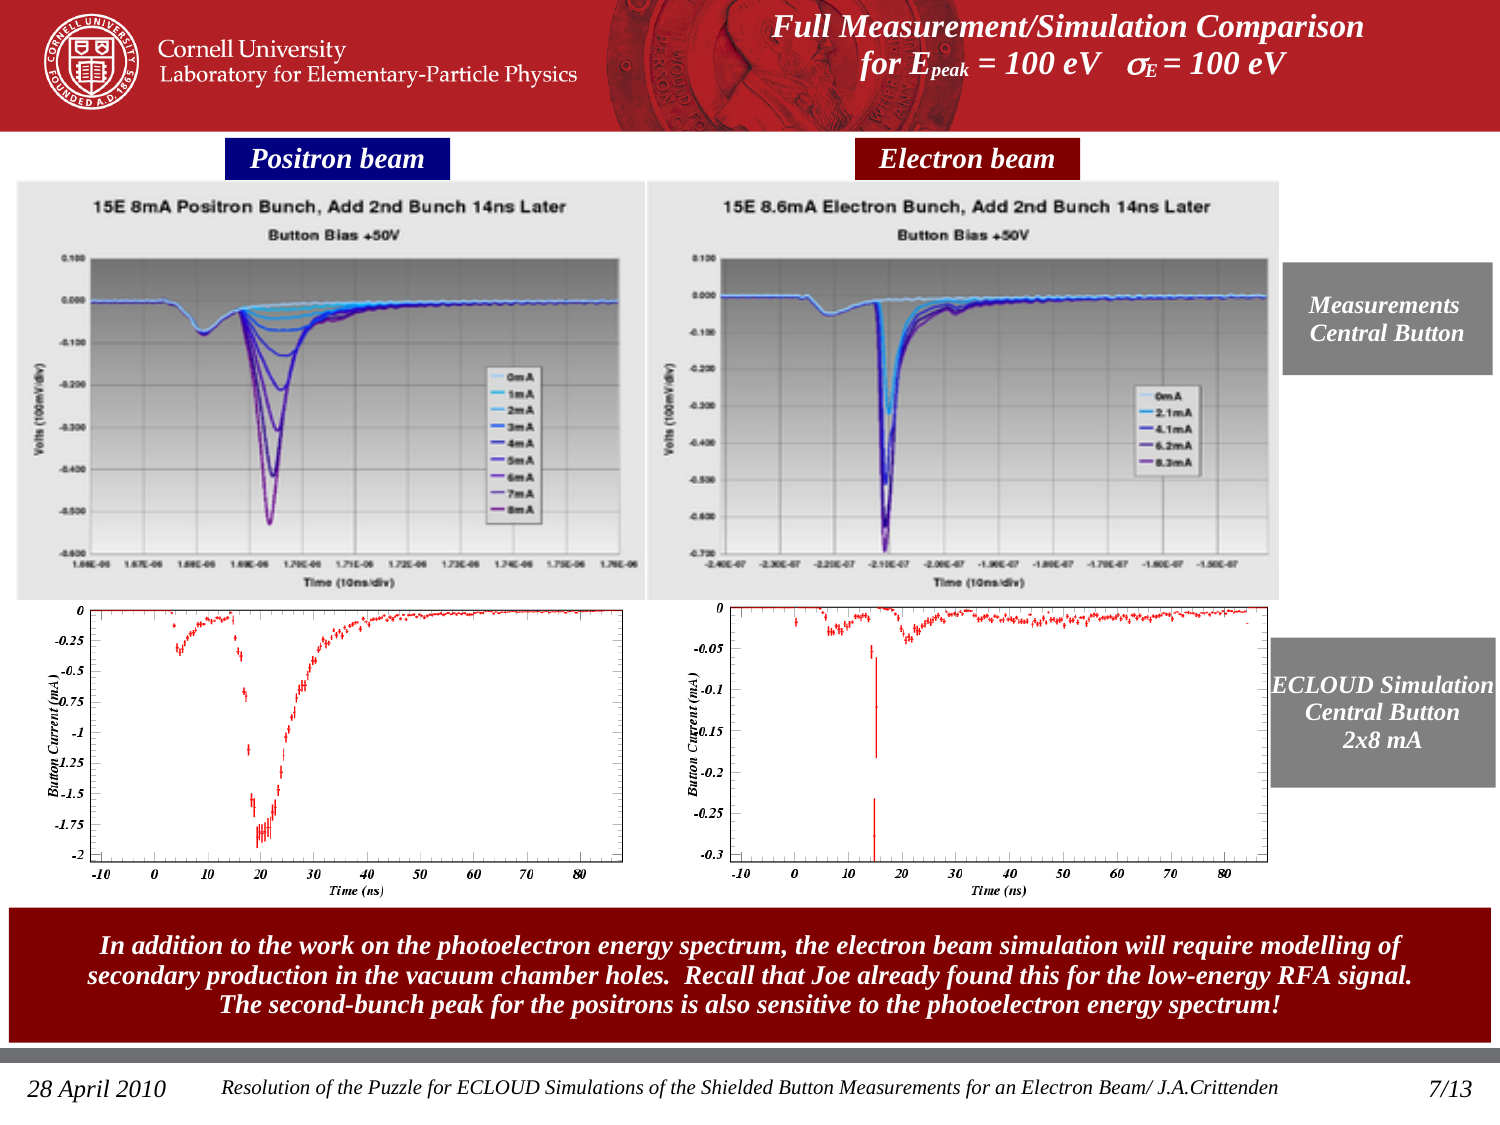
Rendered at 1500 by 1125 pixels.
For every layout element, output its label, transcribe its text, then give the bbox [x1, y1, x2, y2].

text_box ECLOUD Simulation Central Button 2x8 mA [1270, 637, 1496, 788]
text_box In addition to the work on the photoelectron energy spectrum, the electron beam simulation will require modelling of secondary production in the vacuum chamber holes. Recall that Joe already found this for the low-energy RFA signal. The second-bunch peak for the positrons is also sensitive to the photoelectron energy spectrum! [8, 907, 1491, 1043]
text_box Electron beam [855, 137, 1081, 180]
text_box Full Measurement/Simulation Comparison for Epeak = 100 eV sE = 100 eV [637, 0, 1500, 113]
text_box Positron beam [225, 137, 451, 180]
picture [15, 179, 1279, 901]
text_box Measurements Central Button [1282, 262, 1493, 376]
picture [0, 0, 1500, 132]
